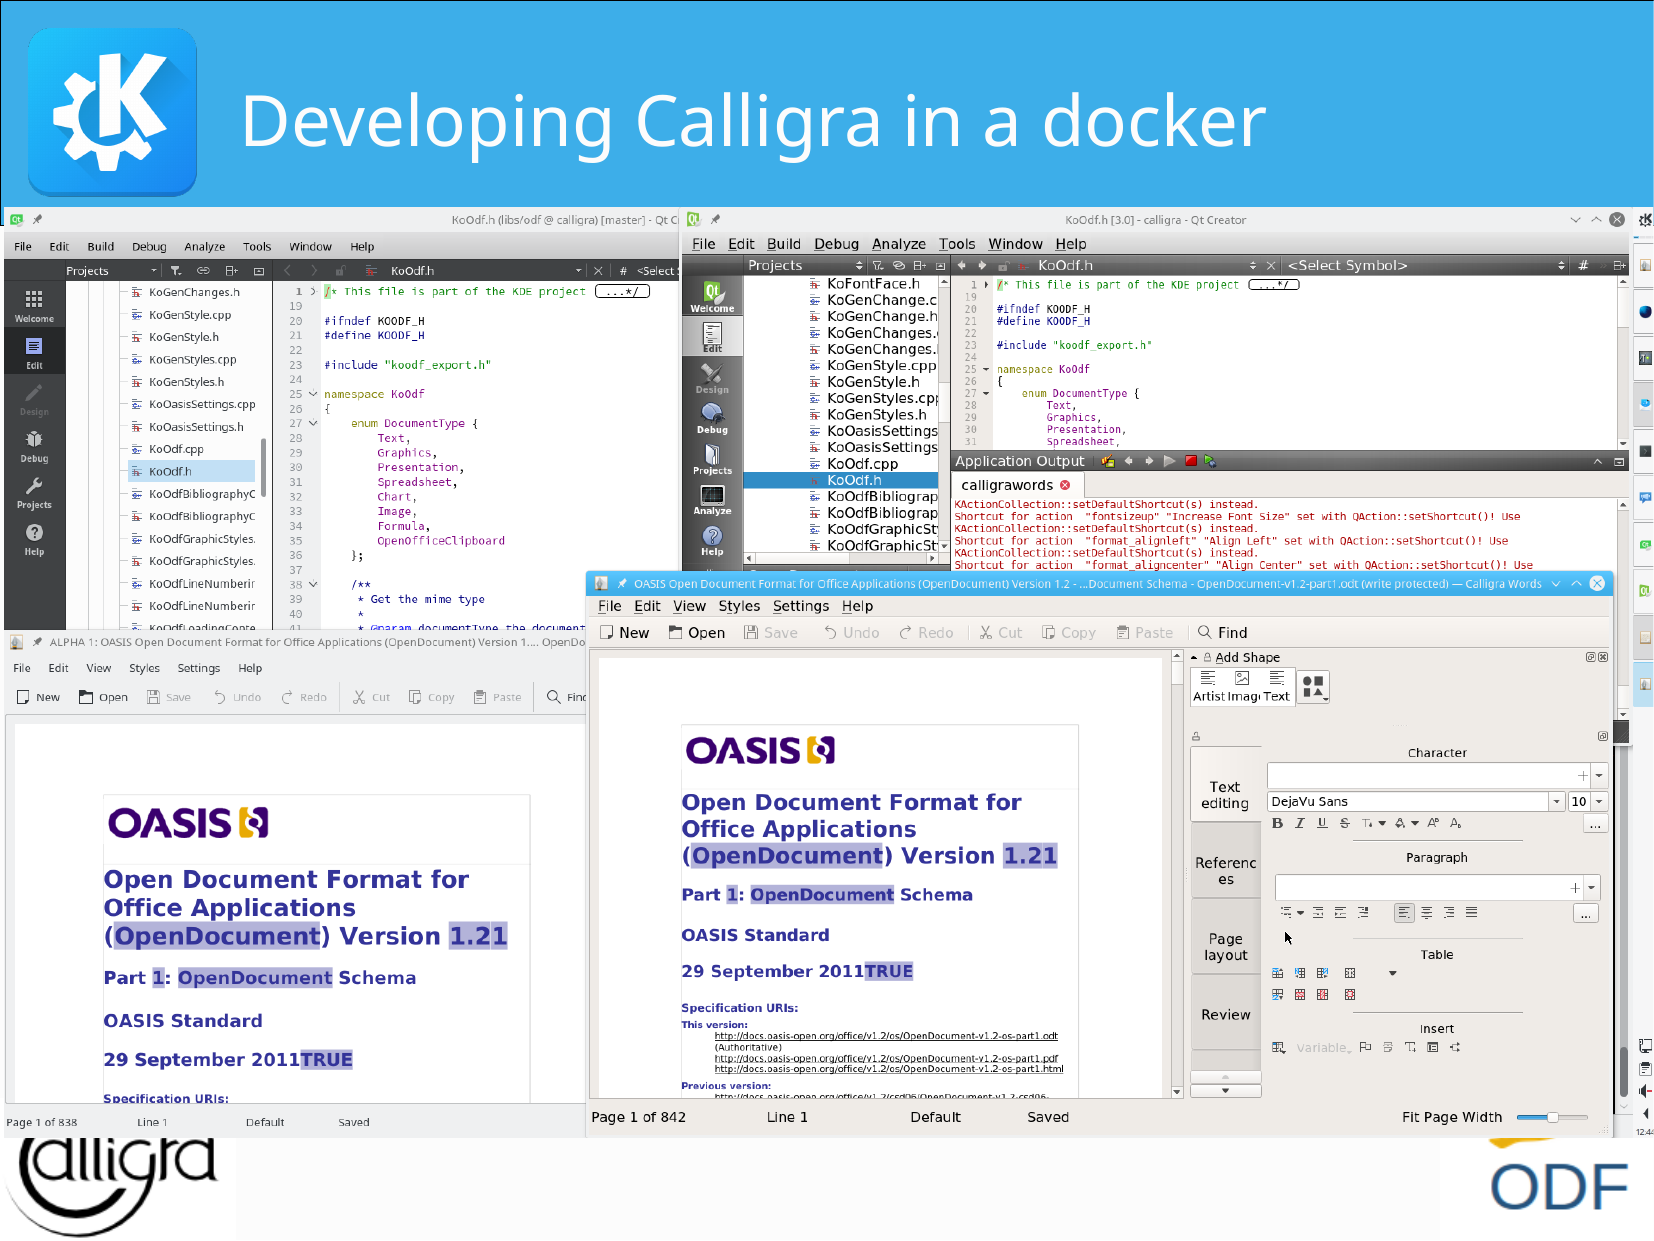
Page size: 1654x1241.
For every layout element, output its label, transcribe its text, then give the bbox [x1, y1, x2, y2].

picture [0, 11, 1654, 1241]
title Developing Calligra in a docker [225, 14, 1575, 207]
